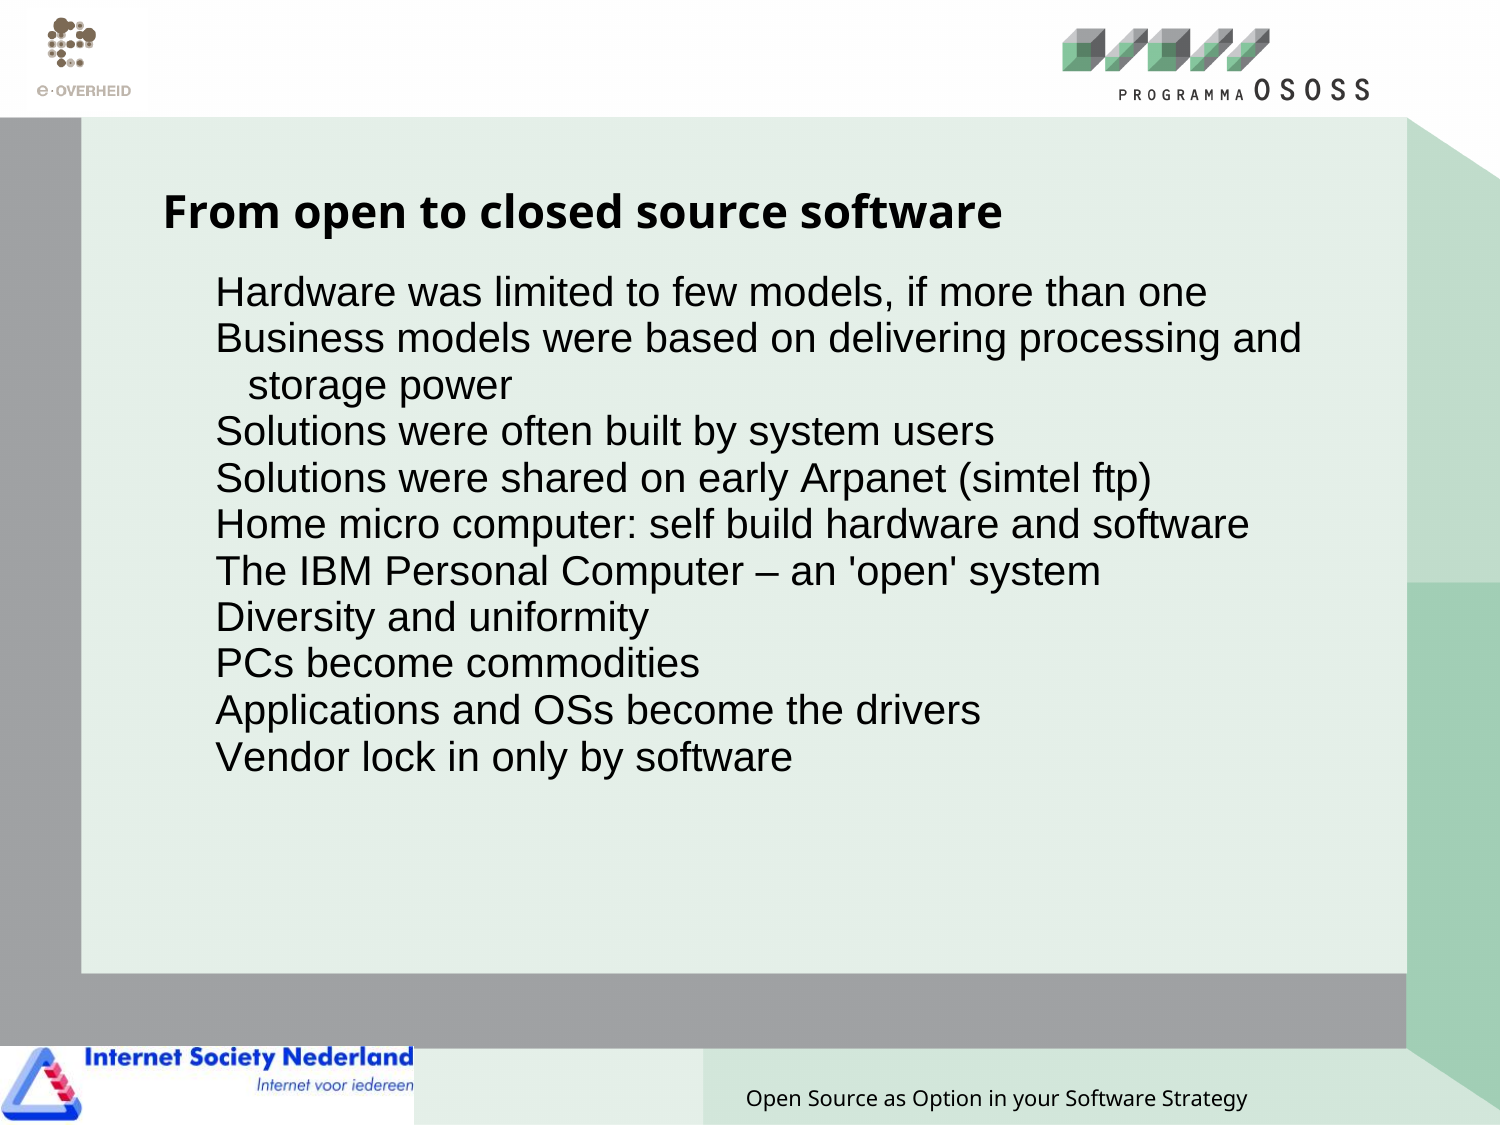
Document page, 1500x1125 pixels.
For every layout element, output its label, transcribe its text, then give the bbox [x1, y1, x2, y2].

title From open to closed source software [162, 155, 1364, 266]
picture [0, 0, 1500, 1125]
list Hardware was limited to few models, if more than one Business models were based on delivering processing and storage power Solutions were often built by system users Solutions were shared on early Arpanet (simtel ftp) Home micro computer: self build hardware and software The IBM Personal Computer – an 'open' system Diversity and uniformity PCs become commodities Applications and OSs become the drivers Vendor lock in only by software [215, 268, 1364, 921]
